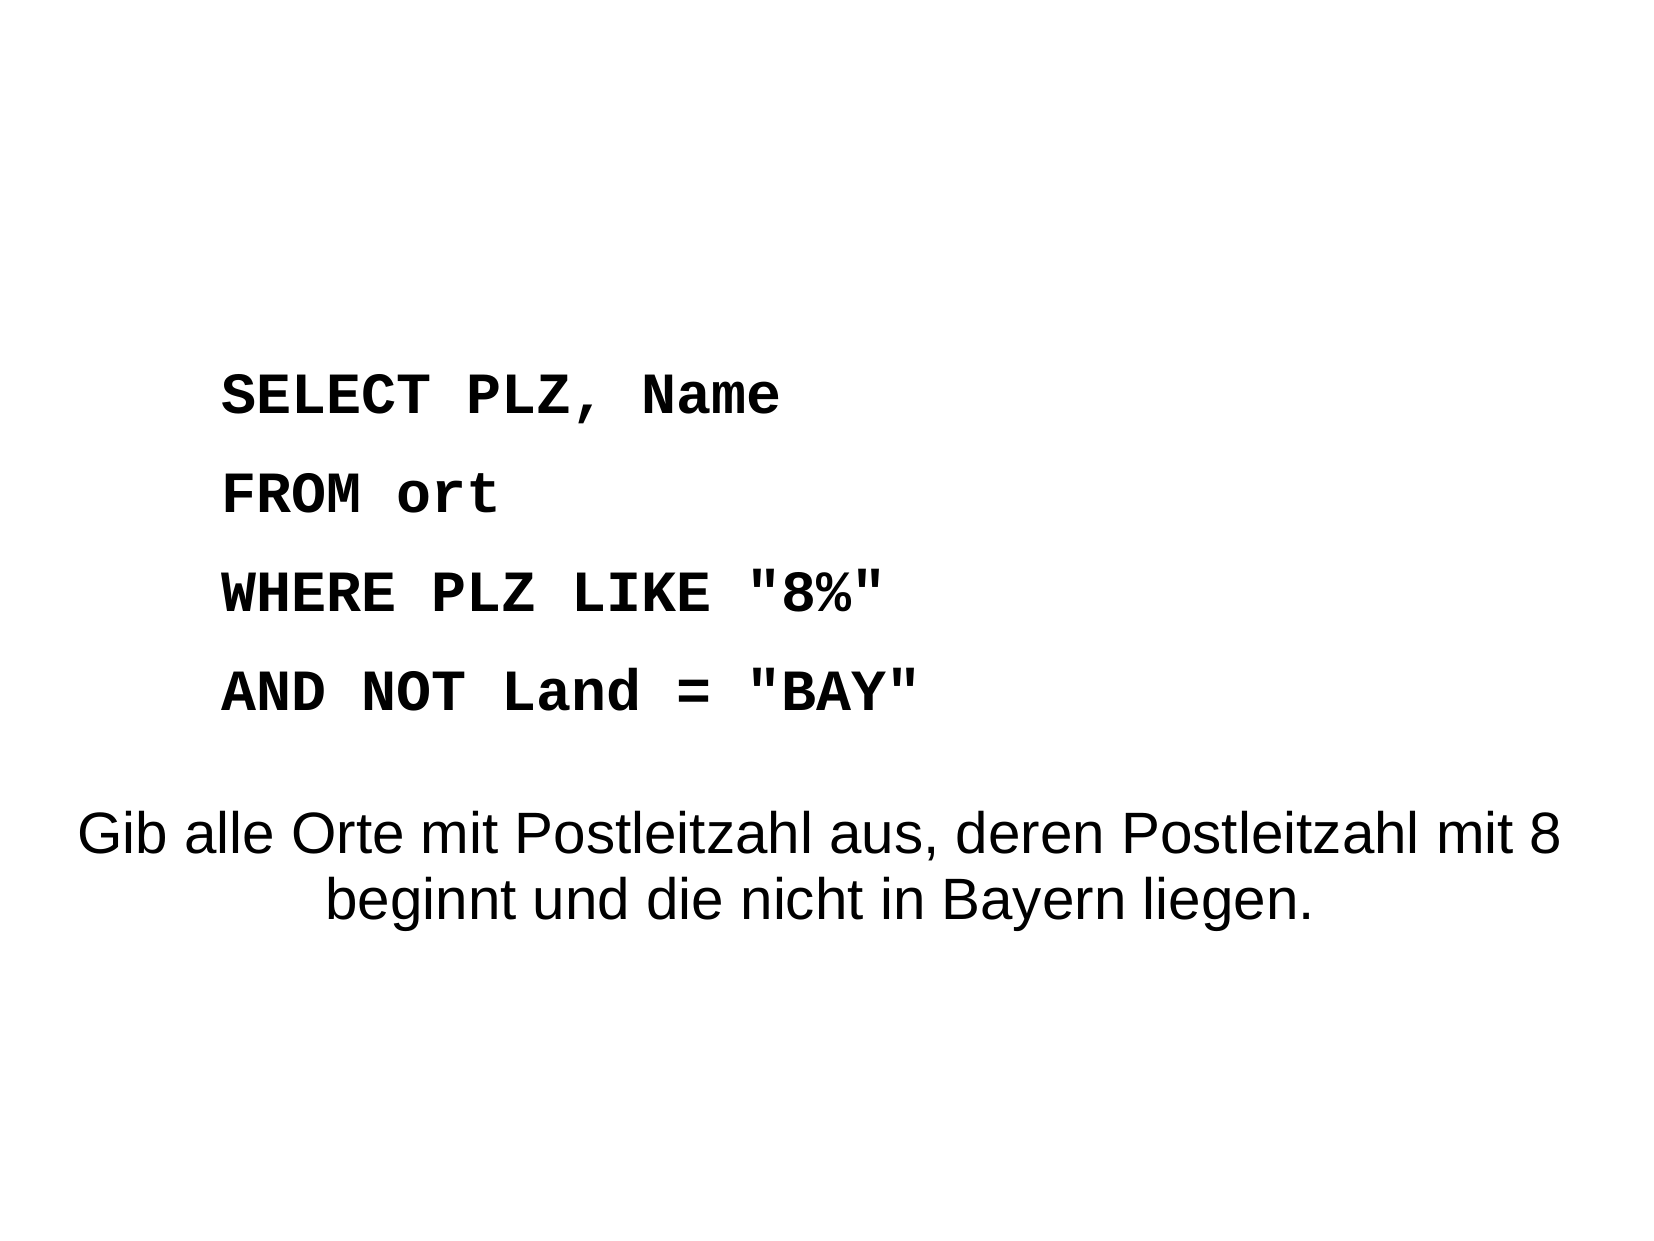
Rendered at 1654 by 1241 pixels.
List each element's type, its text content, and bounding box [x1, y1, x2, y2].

text_box SELECT PLZ, Name FROM ort WHERE PLZ LIKE "8%" AND NOT Land = "BAY" [206, 324, 1565, 706]
title Gib alle Orte mit Postleitzahl aus, deren Postleitzahl mit 8 beginnt und die nicht in Bayern liegen. [76, 787, 1566, 945]
